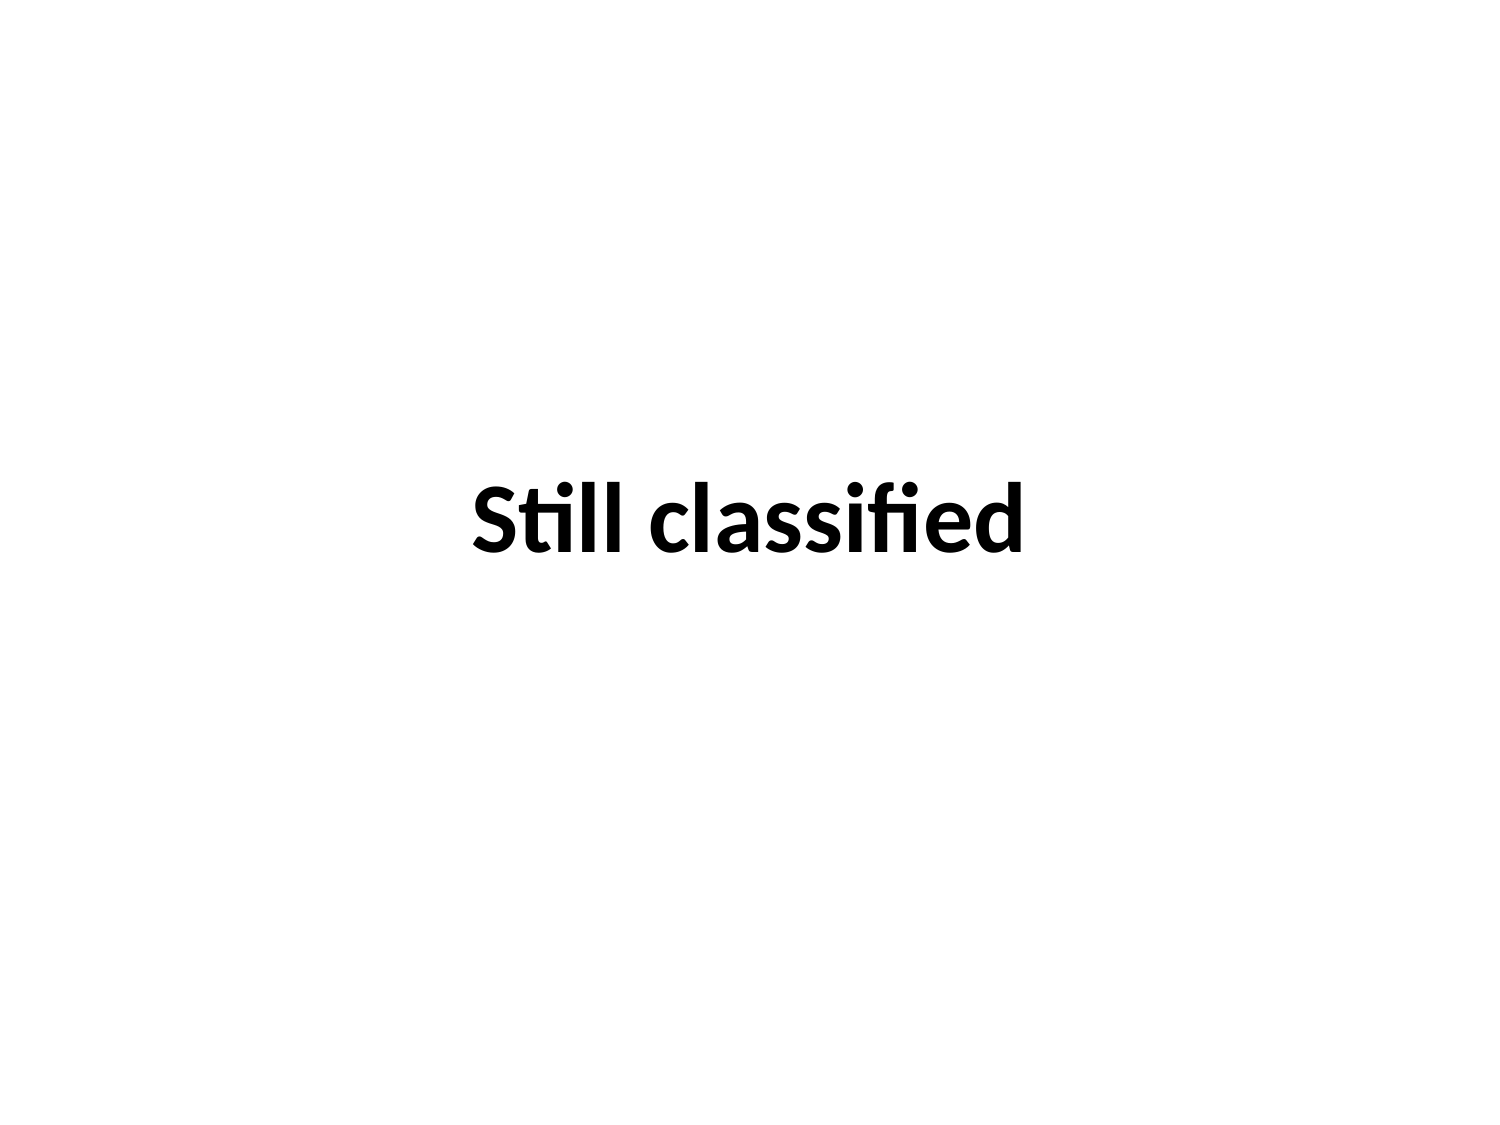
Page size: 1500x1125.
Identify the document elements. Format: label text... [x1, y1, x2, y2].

text_box Still classified [75, 28, 1424, 997]
